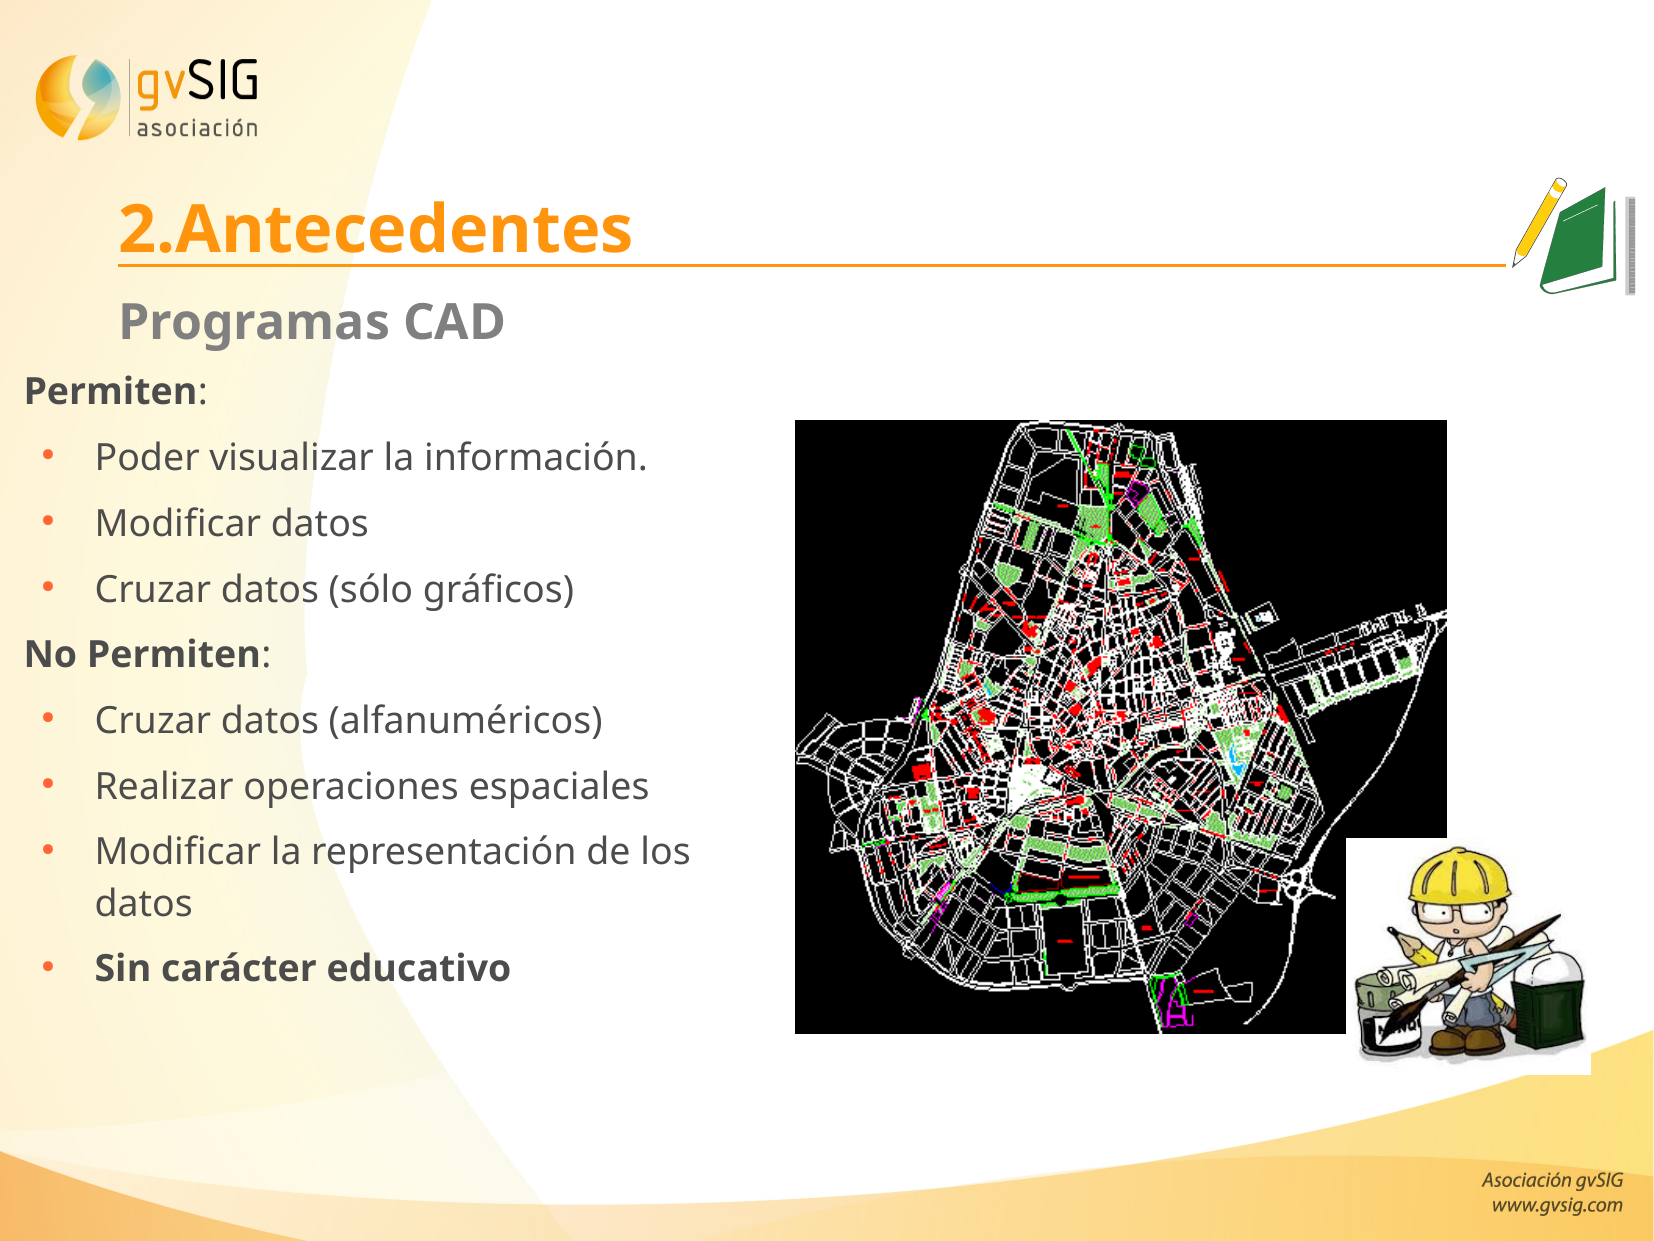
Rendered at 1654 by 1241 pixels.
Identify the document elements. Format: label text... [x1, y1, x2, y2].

list Permiten: Poder visualizar la información. Modificar datos Cruzar datos (sólo gráficos) No Permiten: Cruzar datos (alfanuméricos) Realizar operaciones espaciales Modificar la representación de los datos Sin carácter educativo [23, 364, 697, 1015]
picture [0, 0, 1654, 1241]
title Programas CAD [118, 276, 857, 365]
title 2.Antecedentes [118, 177, 1511, 276]
